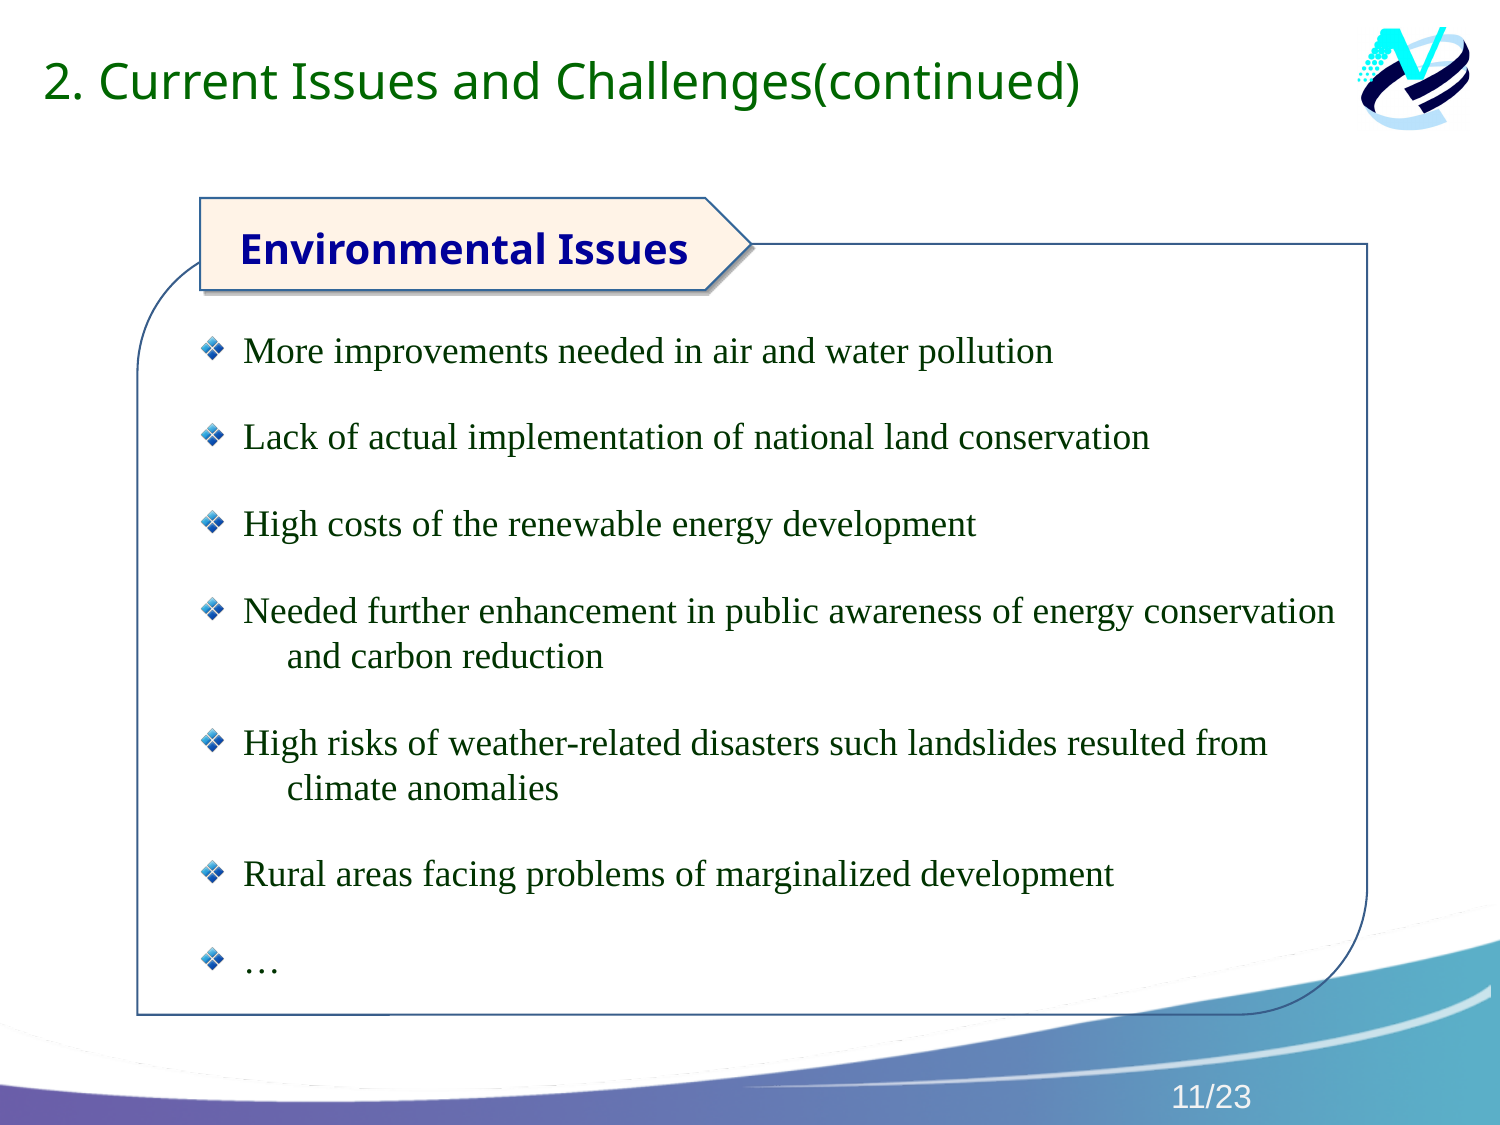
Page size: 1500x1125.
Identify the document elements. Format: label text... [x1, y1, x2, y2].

text_box More improvements needed in air and water pollution Lack of actual implementation of national land conservation High costs of the renewable energy development Needed further enhancement in public awareness of energy conservation and carbon reduction High risks of weather-related disasters such landslides resulted from climate anomalies Rural areas facing problems of marginalized development … [151, 285, 1366, 956]
text_box 2. Current Issues and Challenges(continued) [43, 43, 1500, 118]
text_box Environmental Issues [200, 198, 752, 291]
text_box More improvements needed in air and water pollution Lack of actual implementation of national land conservation High costs of the renewable energy development Needed further enhancement in public awareness of energy conservation and carbon reduction High risks of weather-related disasters such landslides resulted from climate anomalies Rural areas facing problems of marginalized development … [1364, 327, 1394, 920]
